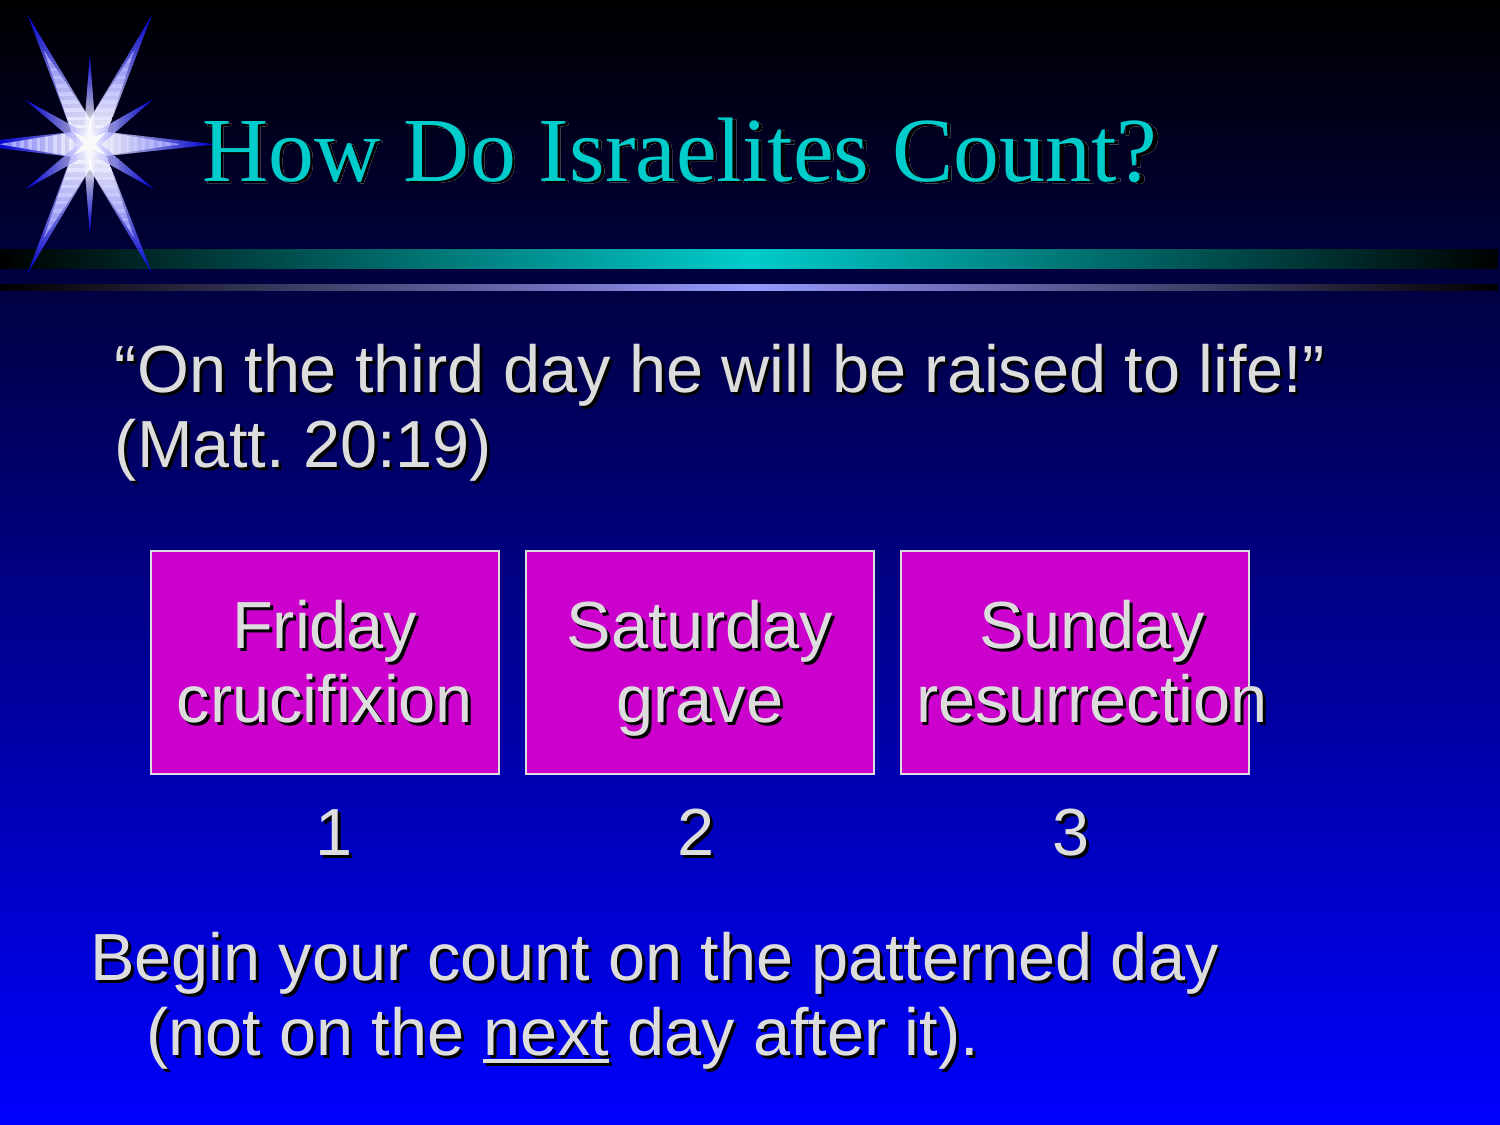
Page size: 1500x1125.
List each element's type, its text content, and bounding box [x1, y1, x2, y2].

text_box new [38, 43, 48, 49]
text_box Sunday resurrection [901, 550, 1249, 774]
list Begin your count on the patterned day (not on the next day after it). [75, 912, 1351, 1088]
text_box 2 [662, 787, 725, 878]
text_box Saturday grave [526, 550, 874, 774]
text_box 1 [300, 787, 363, 878]
text_box new [131, 239, 141, 245]
text_box 3 [35, 37, 44, 42]
title How Do Israelites Count? [187, 56, 1463, 244]
text_box “On the third day he will be raised to life!” (Matt. 20:19) [99, 324, 1363, 490]
text_box new [38, 239, 49, 245]
text_box 3 [1037, 787, 1100, 878]
text_box 3 [135, 37, 144, 42]
text_box 3 [36, 246, 44, 251]
text_box Friday crucifixion [151, 550, 499, 774]
text_box 3 [135, 246, 144, 251]
text_box new [131, 43, 142, 49]
